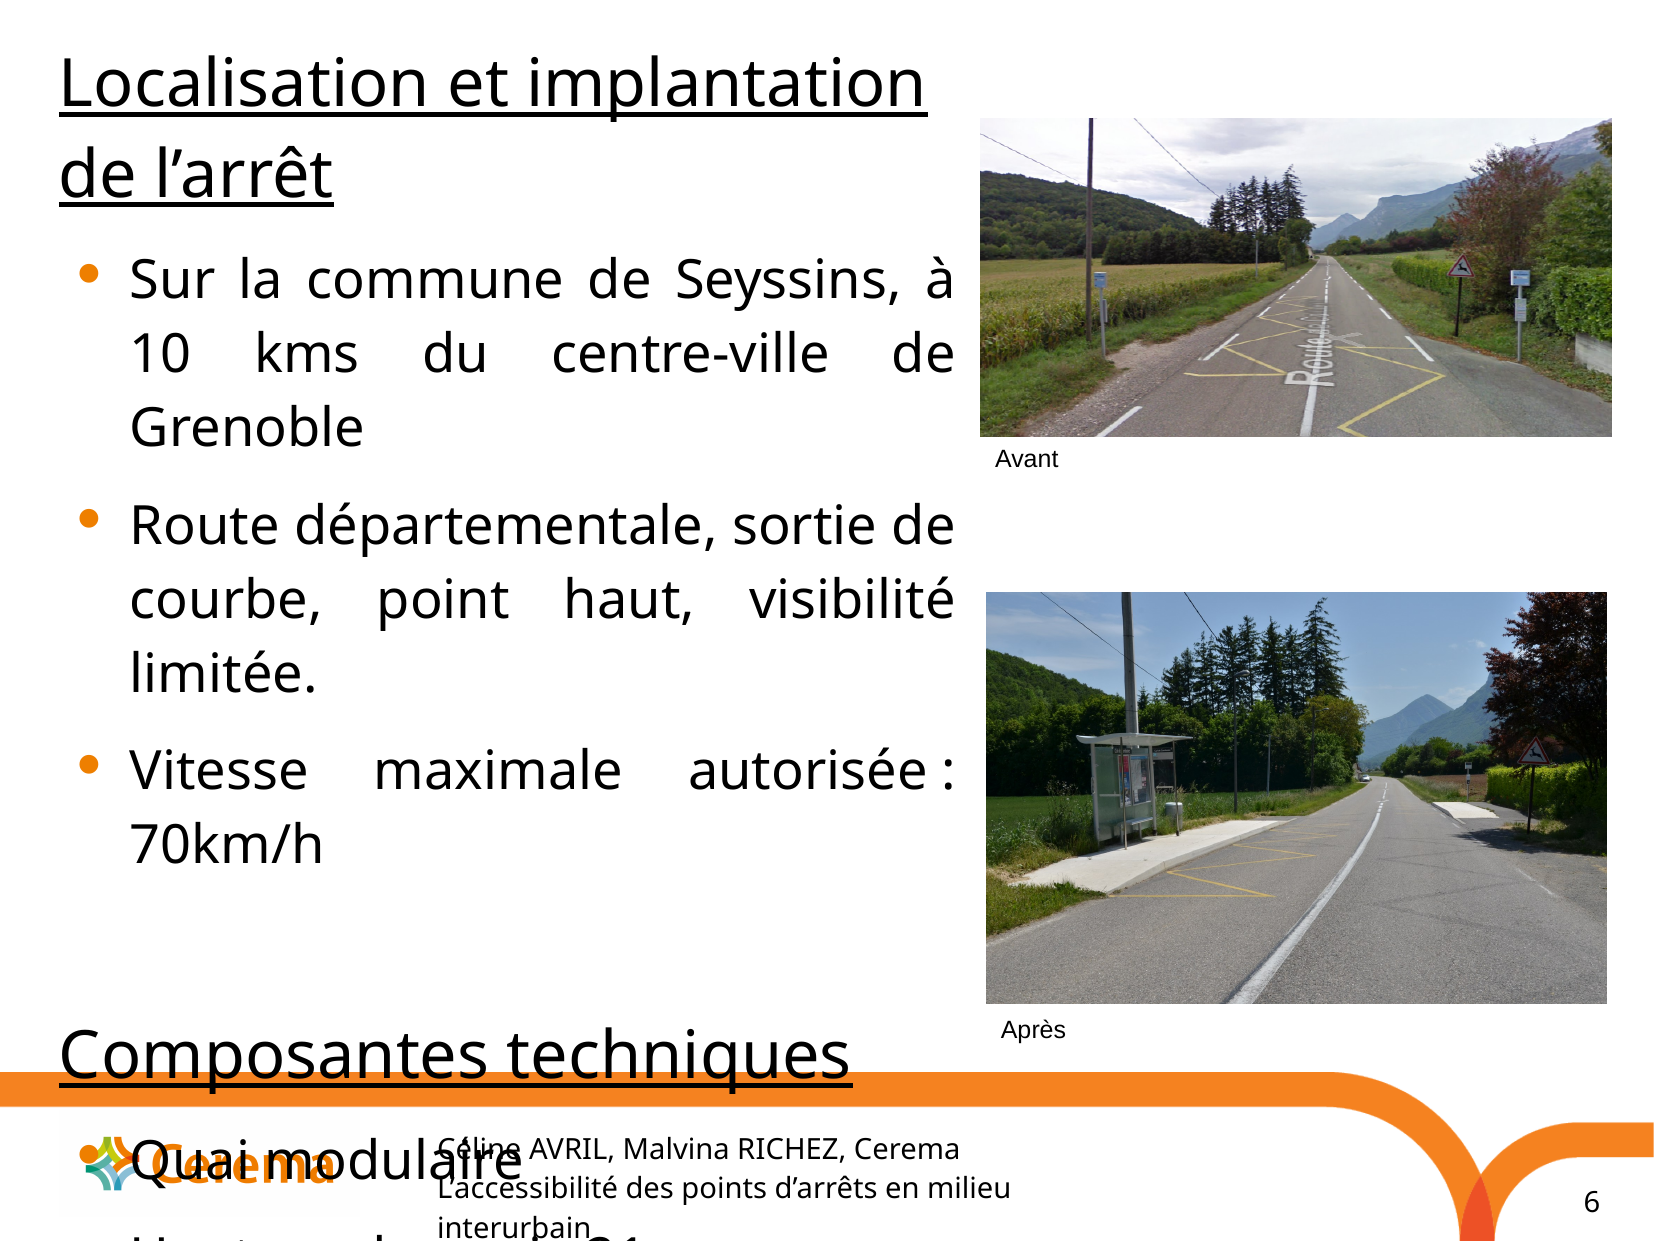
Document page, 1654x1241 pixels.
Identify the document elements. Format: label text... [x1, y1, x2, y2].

text_box Après [986, 1008, 1376, 1052]
text_box Avant [980, 437, 1371, 480]
picture [980, 118, 1612, 438]
picture [215, 1072, 730, 1083]
list Localisation et implantation de l’arrêt Sur la commune de Seyssins, à 10 kms du centre-ville de Grenoble Route départementale, sortie de courbe, point haut, visibilité limitée. Vitesse maximale autorisée : 70km/h Composantes techniques Quai modulaire Hauteur de quai : 21 cm Largeur de quai permettant le retournement d’un UFR Revêtement ciment, non meuble et non glissant [0, 35, 957, 1027]
picture [0, 1072, 1654, 1241]
picture [986, 592, 1607, 1004]
